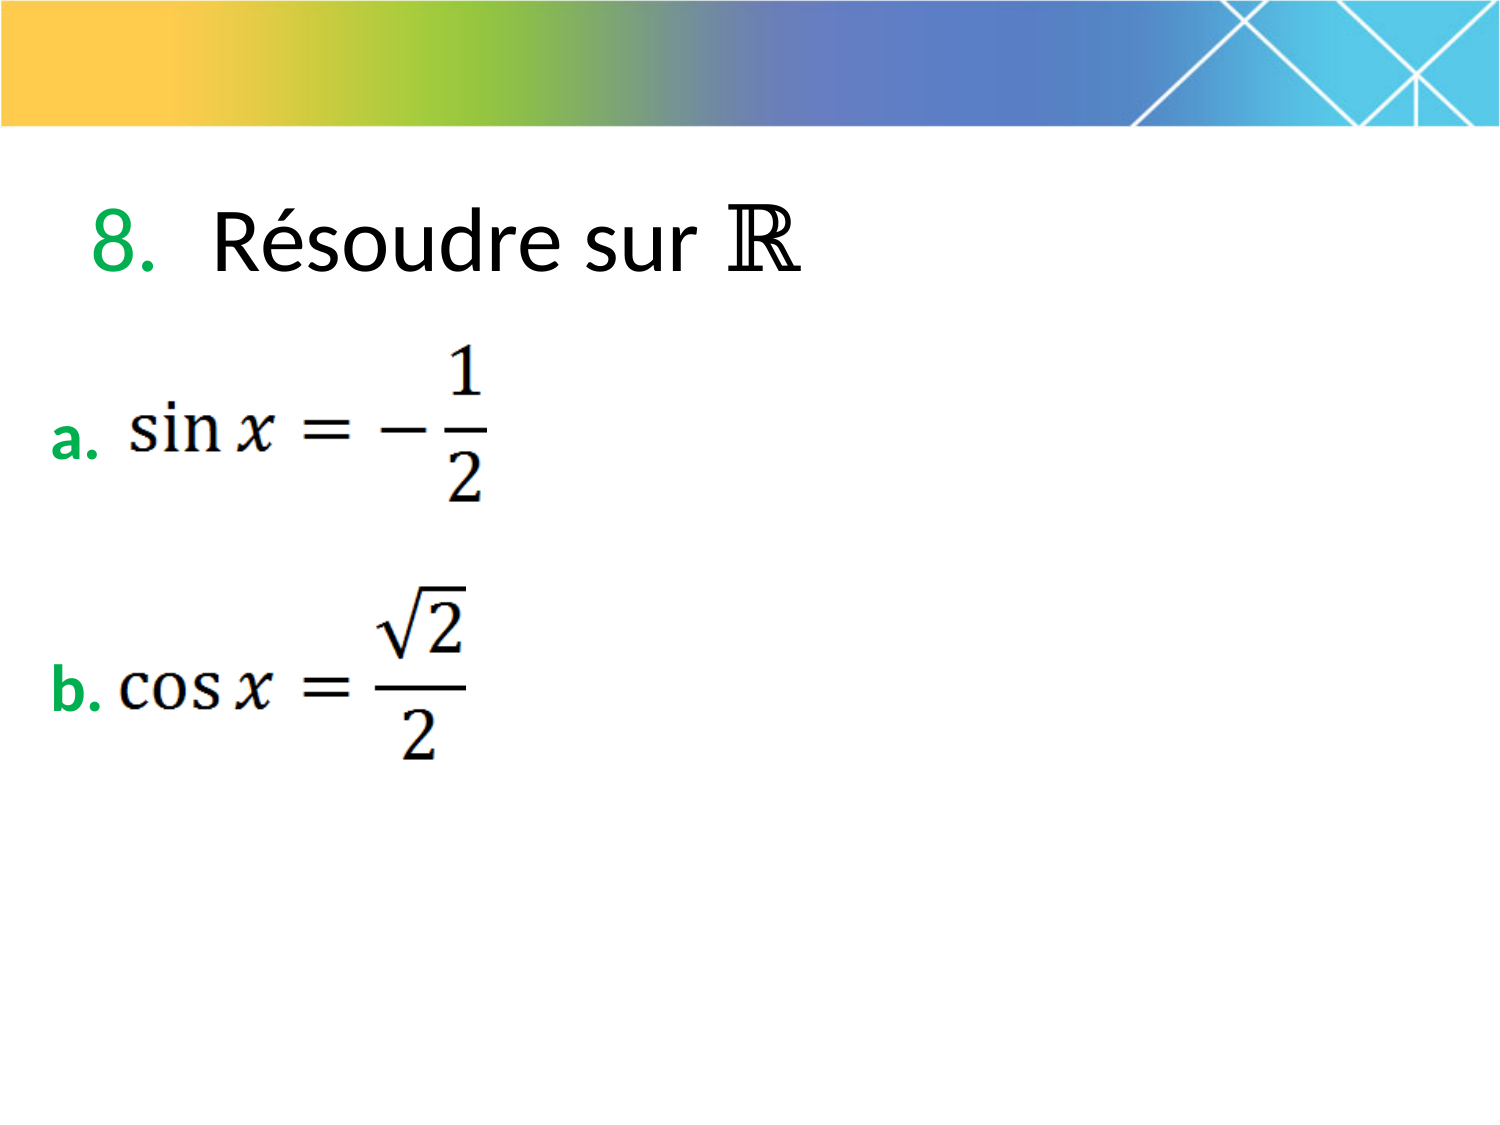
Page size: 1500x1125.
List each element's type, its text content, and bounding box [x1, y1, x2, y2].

picture [128, 334, 487, 516]
text_box a. b. [35, 385, 821, 1125]
picture [117, 571, 466, 774]
picture [0, 0, 1500, 128]
title Résoudre sur ℝ [75, 164, 1426, 305]
